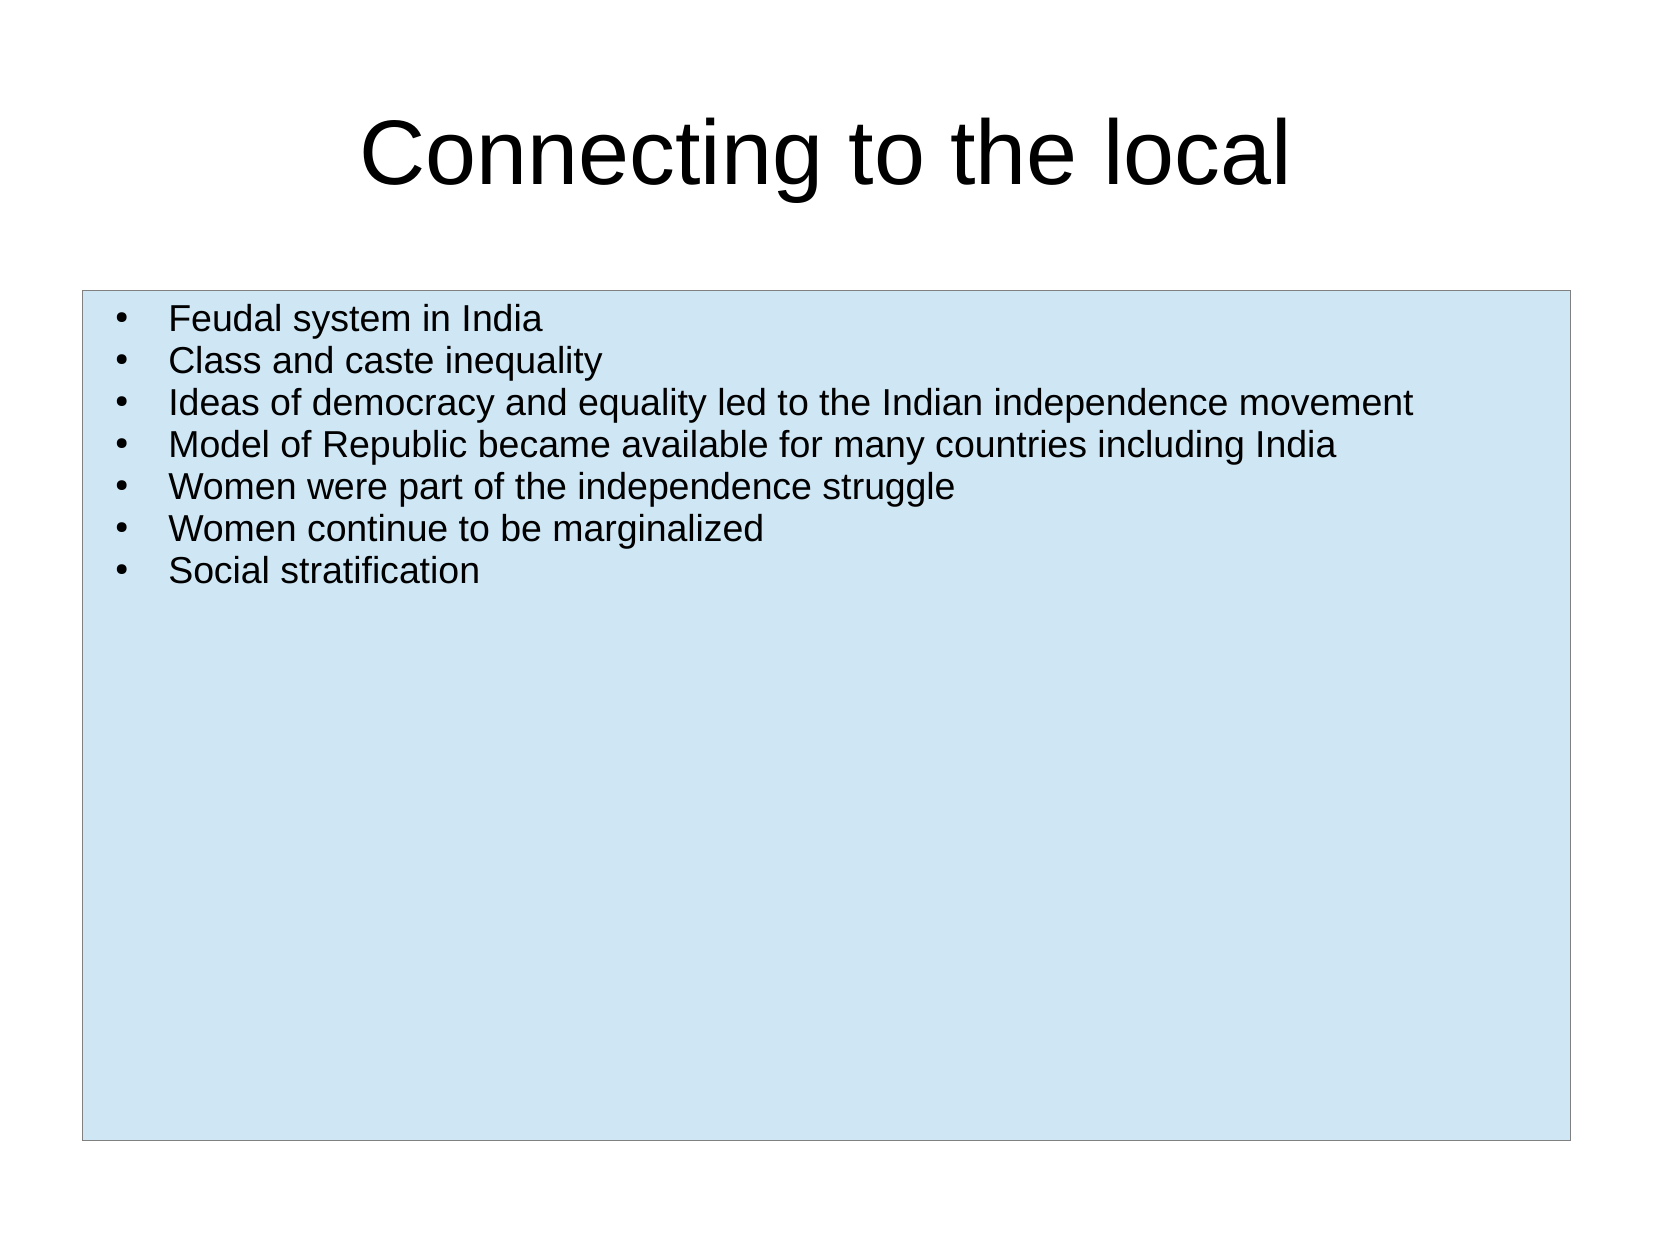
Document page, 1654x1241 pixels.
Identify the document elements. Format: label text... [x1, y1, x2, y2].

title Connecting to the local [82, 49, 1571, 257]
list Feudal system in India Class and caste inequality Ideas of democracy and equality led to the Indian independence movement Model of Republic became available for many countries including India Women were part of the independence struggle Women continue to be marginalized Social stratification [82, 290, 1571, 1141]
